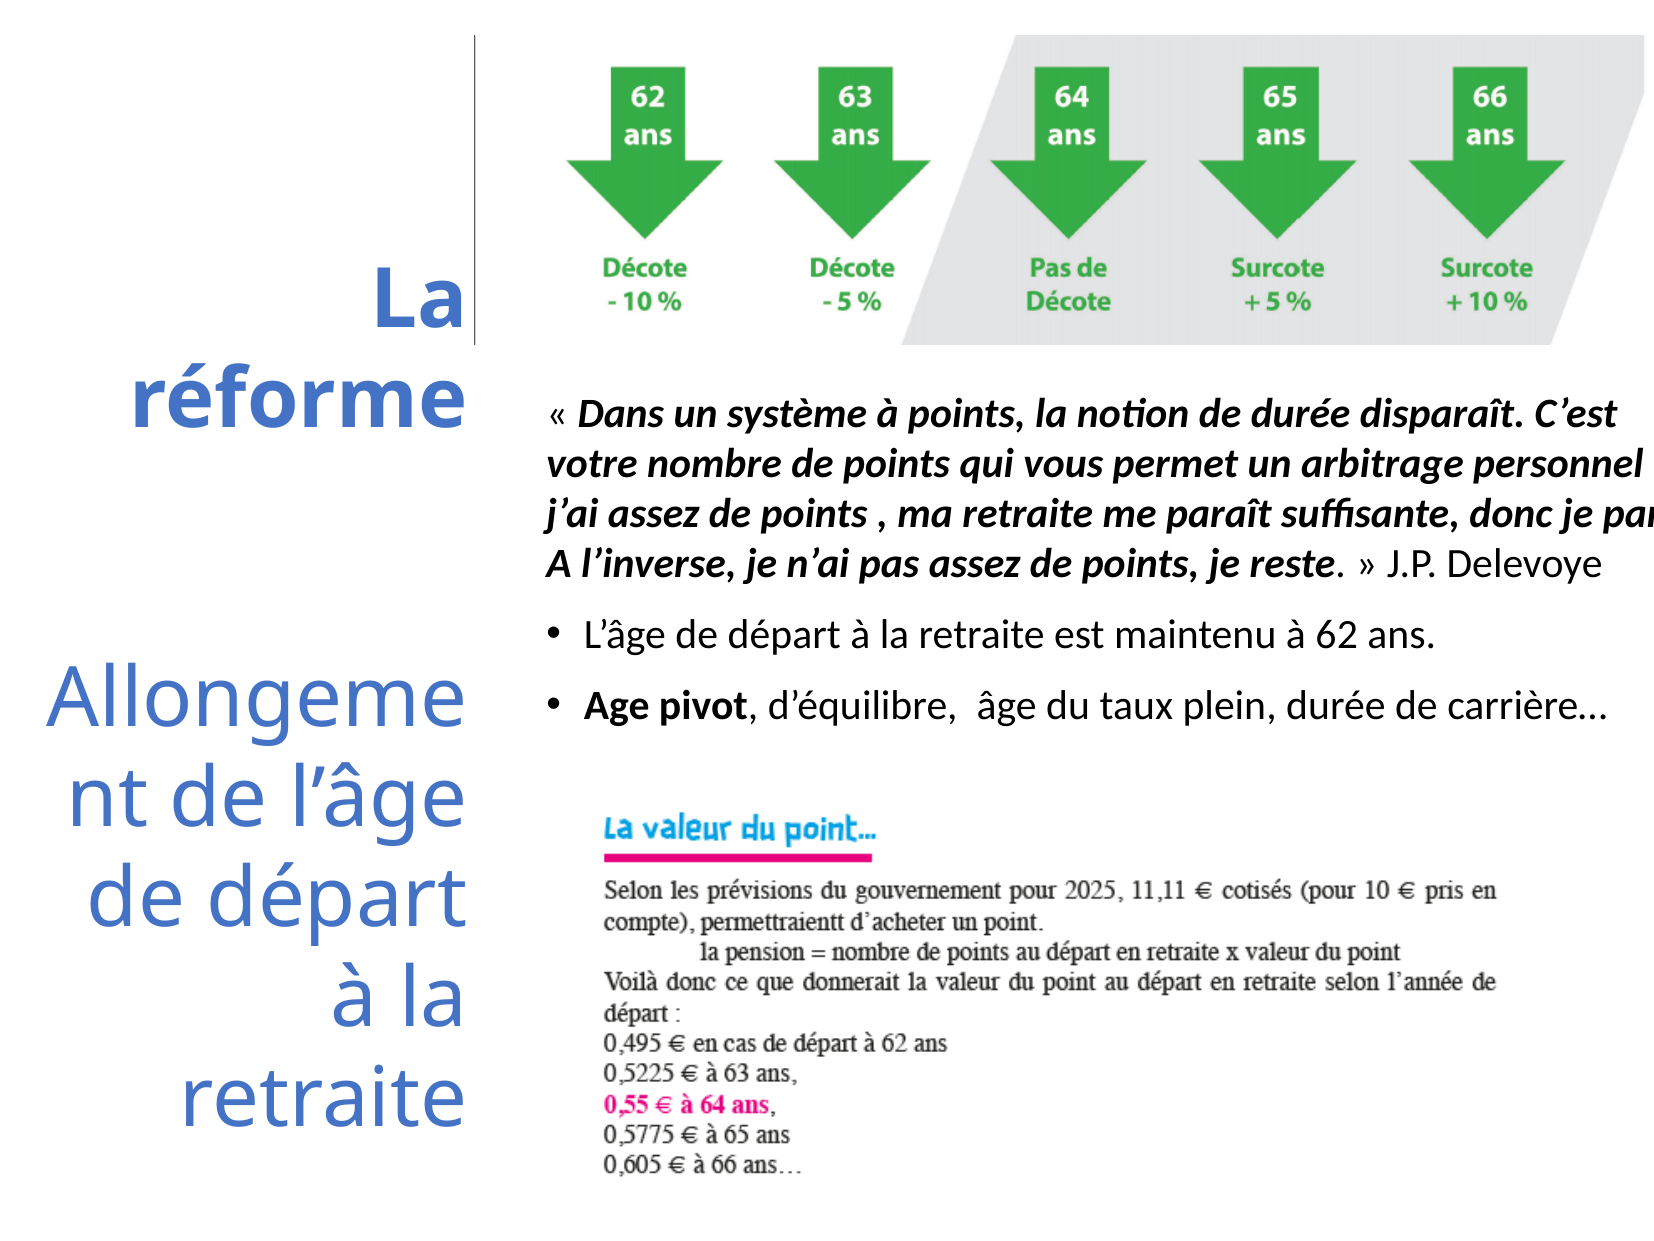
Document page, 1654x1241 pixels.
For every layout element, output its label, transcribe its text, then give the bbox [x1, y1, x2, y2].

text_box « Dans un système à points, la notion de durée disparaît. C’est votre nombre de points qui vous permet un arbitrage personnel : j’ai assez de points , ma retraite me paraît suffisante, donc je pars. A l’inverse, je n’ai pas assez de points, je reste. » J.P. Delevoye L’âge de départ à la retraite est maintenu à 62 ans. Age pivot, d’équilibre, âge du taux plein, durée de carrière… [531, 378, 1654, 591]
picture [474, 35, 1654, 345]
picture [561, 791, 1607, 1195]
text_box La réforme Allongement de l’âge de départ à la retraite [23, 236, 491, 1045]
